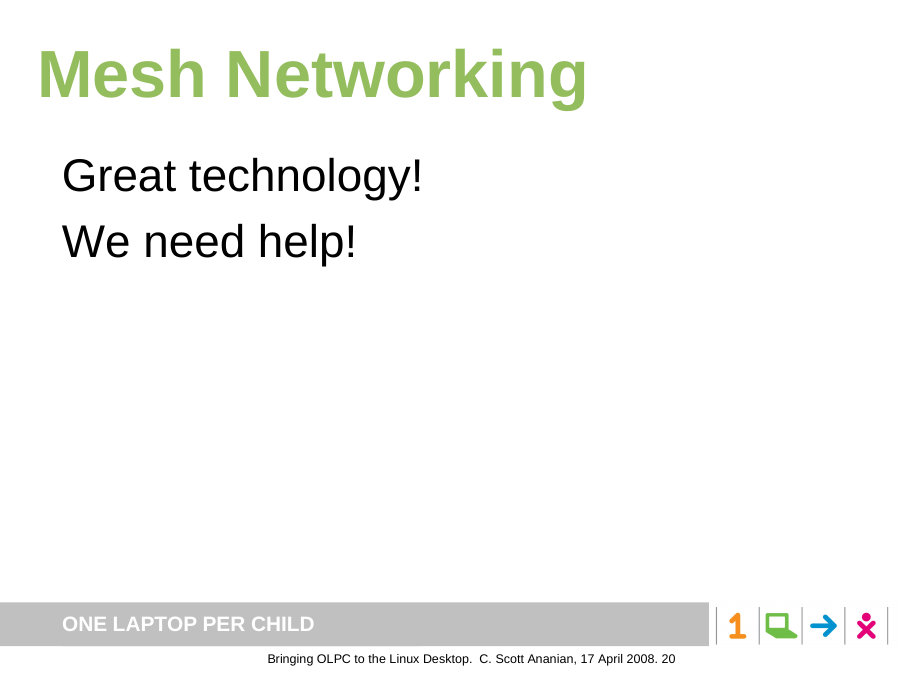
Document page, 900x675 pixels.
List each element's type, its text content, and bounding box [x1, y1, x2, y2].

list Great technology! We need help! [61, 150, 844, 675]
picture [844, 598, 897, 654]
title Mesh Networking [37, 37, 856, 211]
